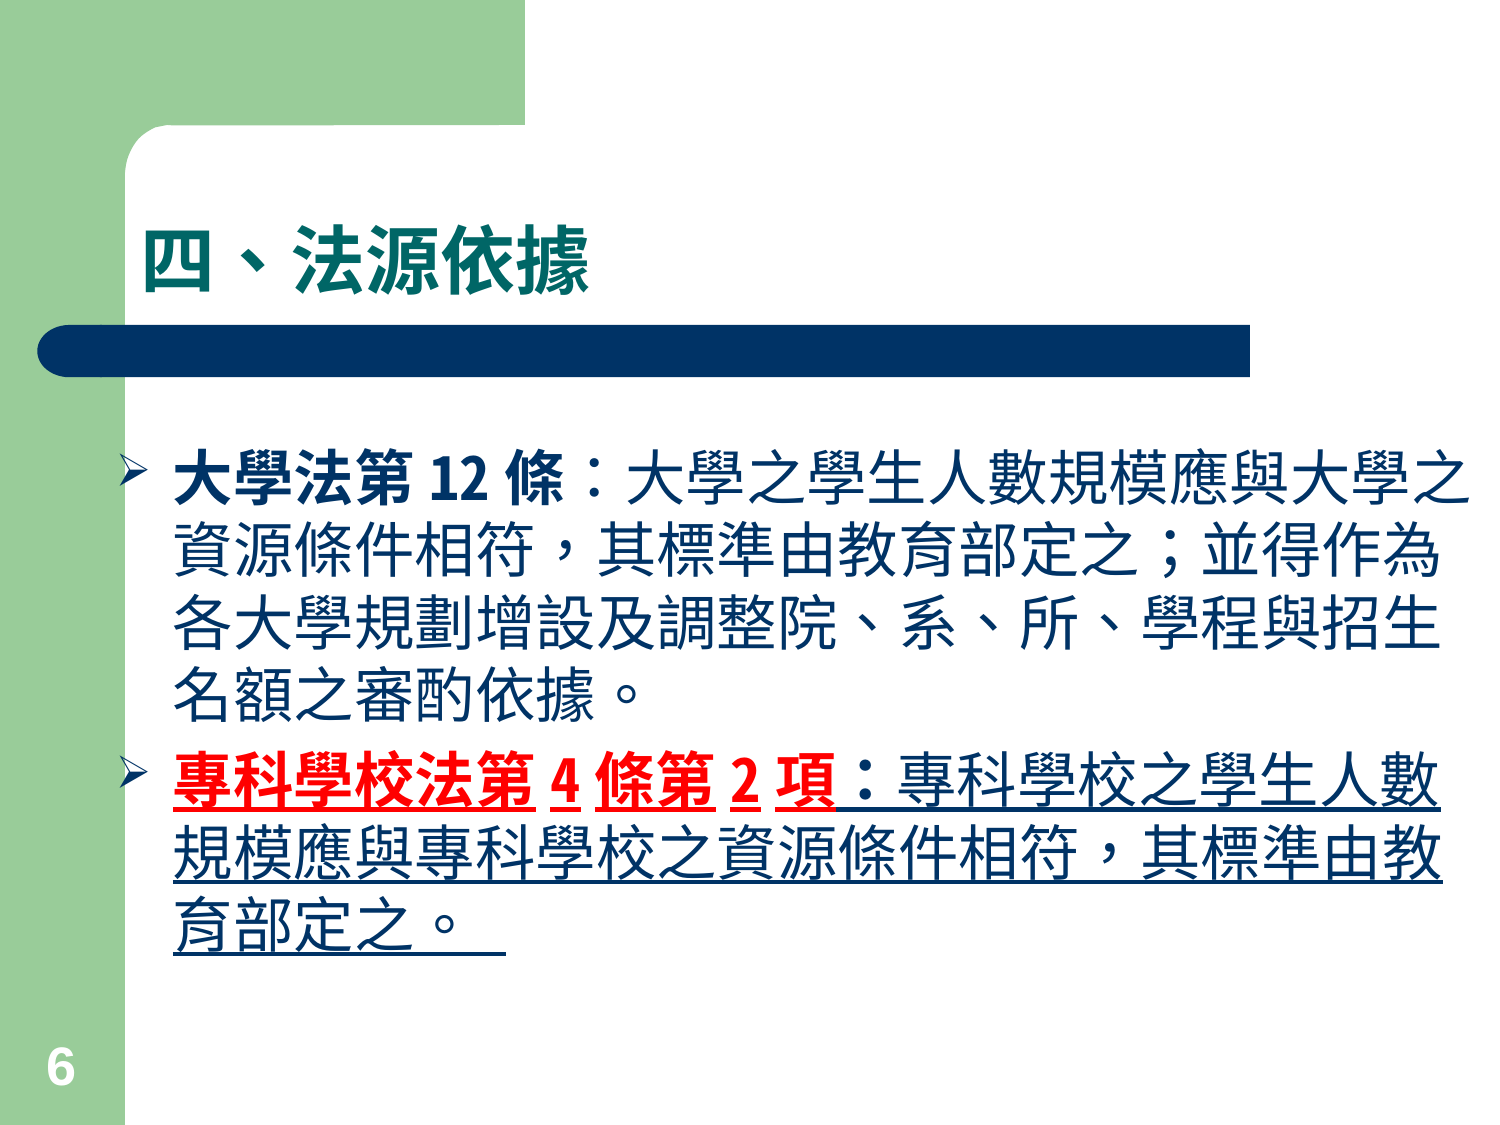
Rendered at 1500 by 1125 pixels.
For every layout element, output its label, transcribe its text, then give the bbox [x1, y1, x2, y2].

slide_number <編號> [13, 1023, 111, 1105]
title 四、法源依據 [125, 125, 1425, 313]
list 大學法第12條：大學之學生人數規模應與大學之資源條件相符，其標準由教育部定之；並得作為各大學規劃增設及調整院、系、所、學程與招生名額之審酌依據。 專科學校法第4條第2項：專科學校之學生人數規模應與專科學校之資源條件相符，其標準由教育部定之。 [41, 432, 1500, 1044]
